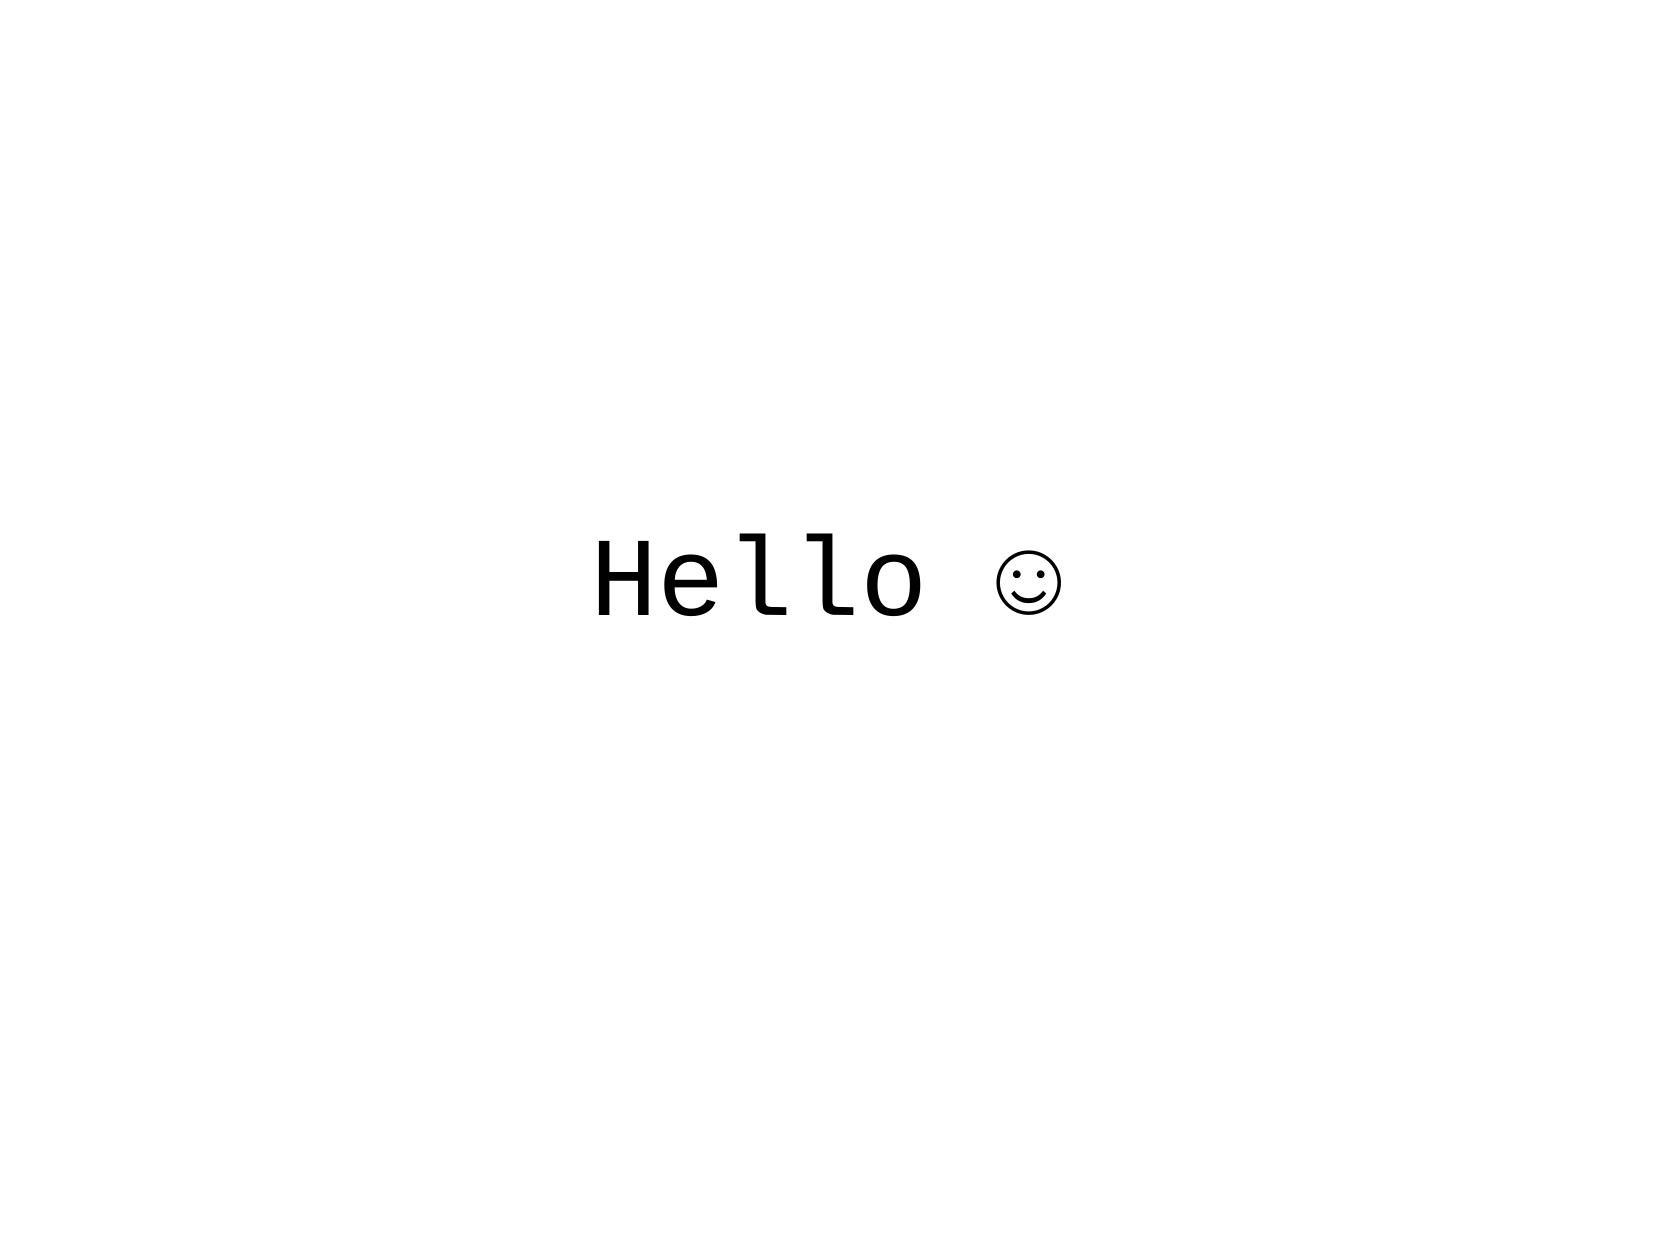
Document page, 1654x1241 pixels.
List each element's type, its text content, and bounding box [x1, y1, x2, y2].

title Hello ☺ [82, 56, 1571, 1115]
